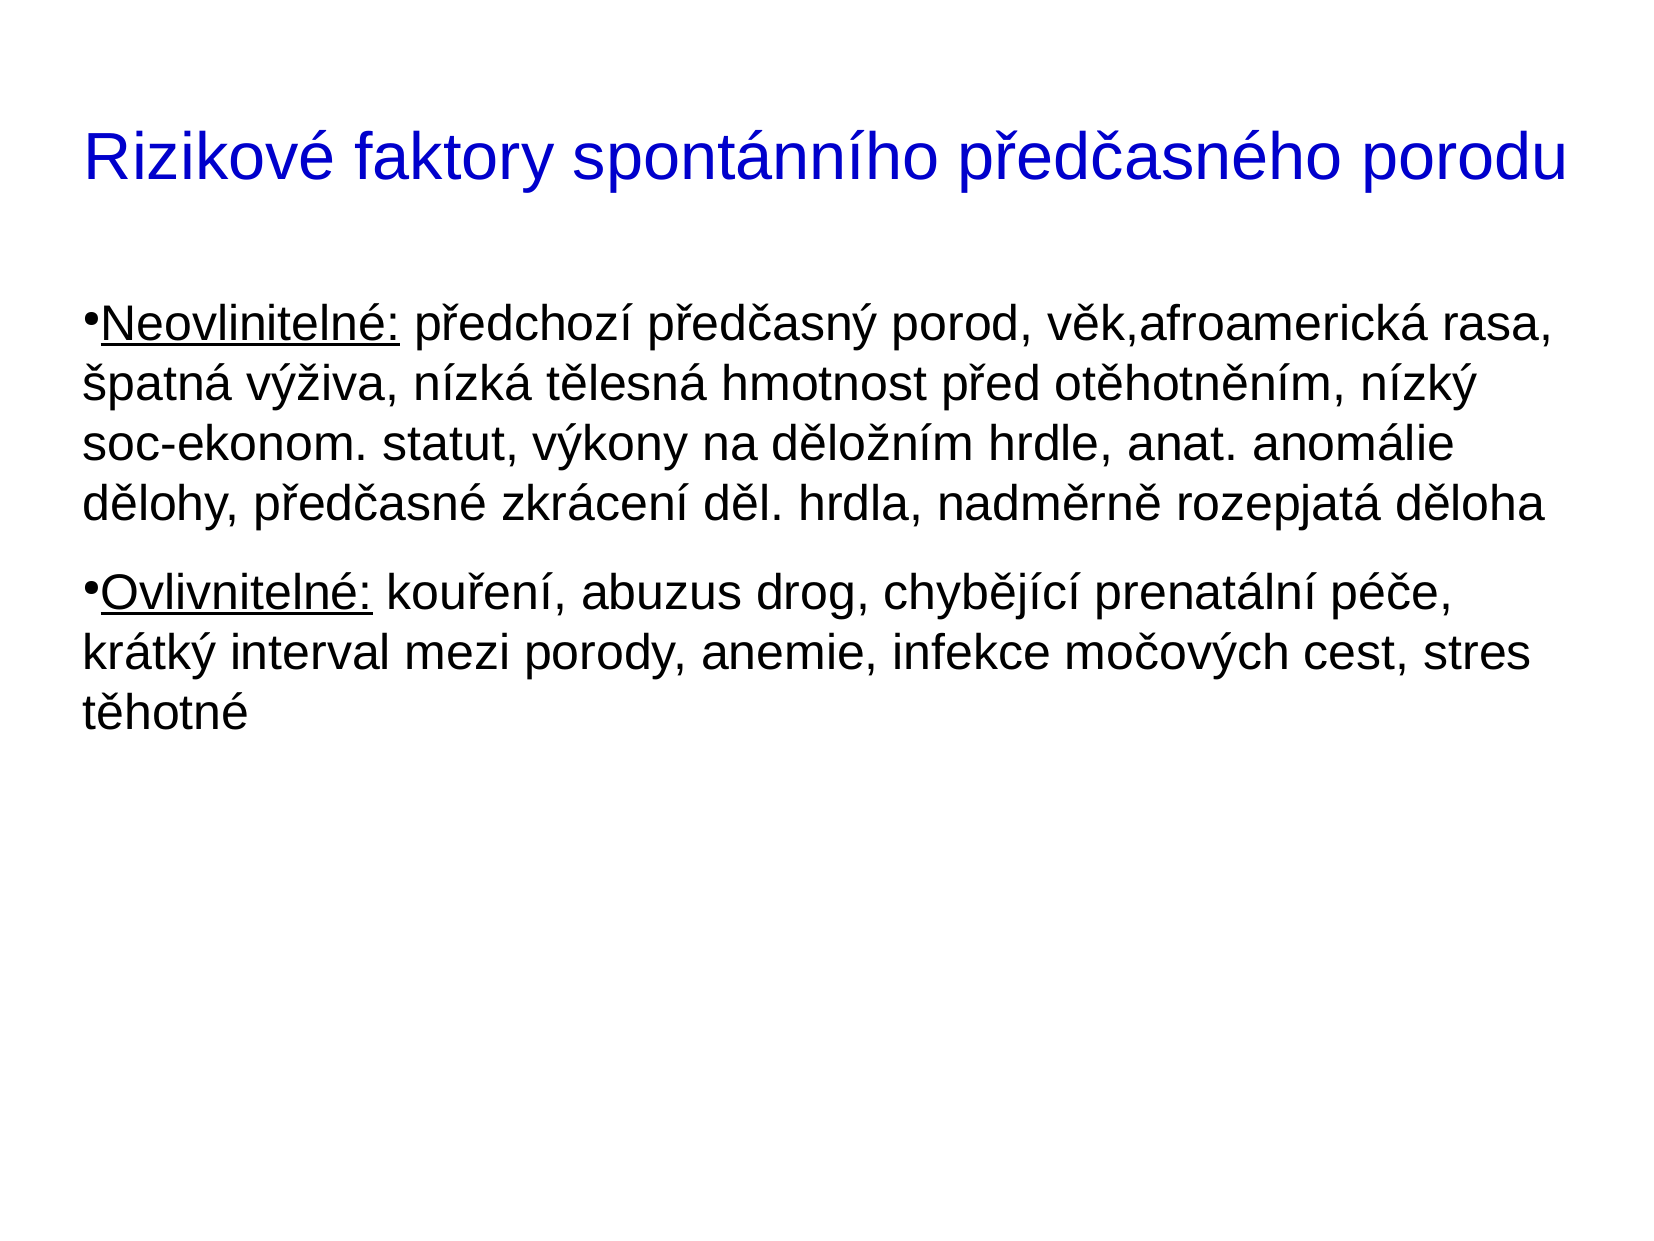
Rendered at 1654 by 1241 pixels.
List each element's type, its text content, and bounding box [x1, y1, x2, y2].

list Neovlinitelné: předchozí předčasný porod, věk,afroamerická rasa, špatná výživa, nízká tělesná hmotnost před otěhotněním, nízký soc-ekonom. statut, výkony na děložním hrdle, anat. anomálie dělohy, předčasné zkrácení děl. hrdla, nadměrně rozepjatá děloha Ovlivnitelné: kouření, abuzus drog, chybějící prenatální péče, krátký interval mezi porody, anemie, infekce močových cest, stres těhotné [82, 290, 1571, 1109]
title Rizikové faktory spontánního předčasného porodu [82, 49, 1571, 257]
